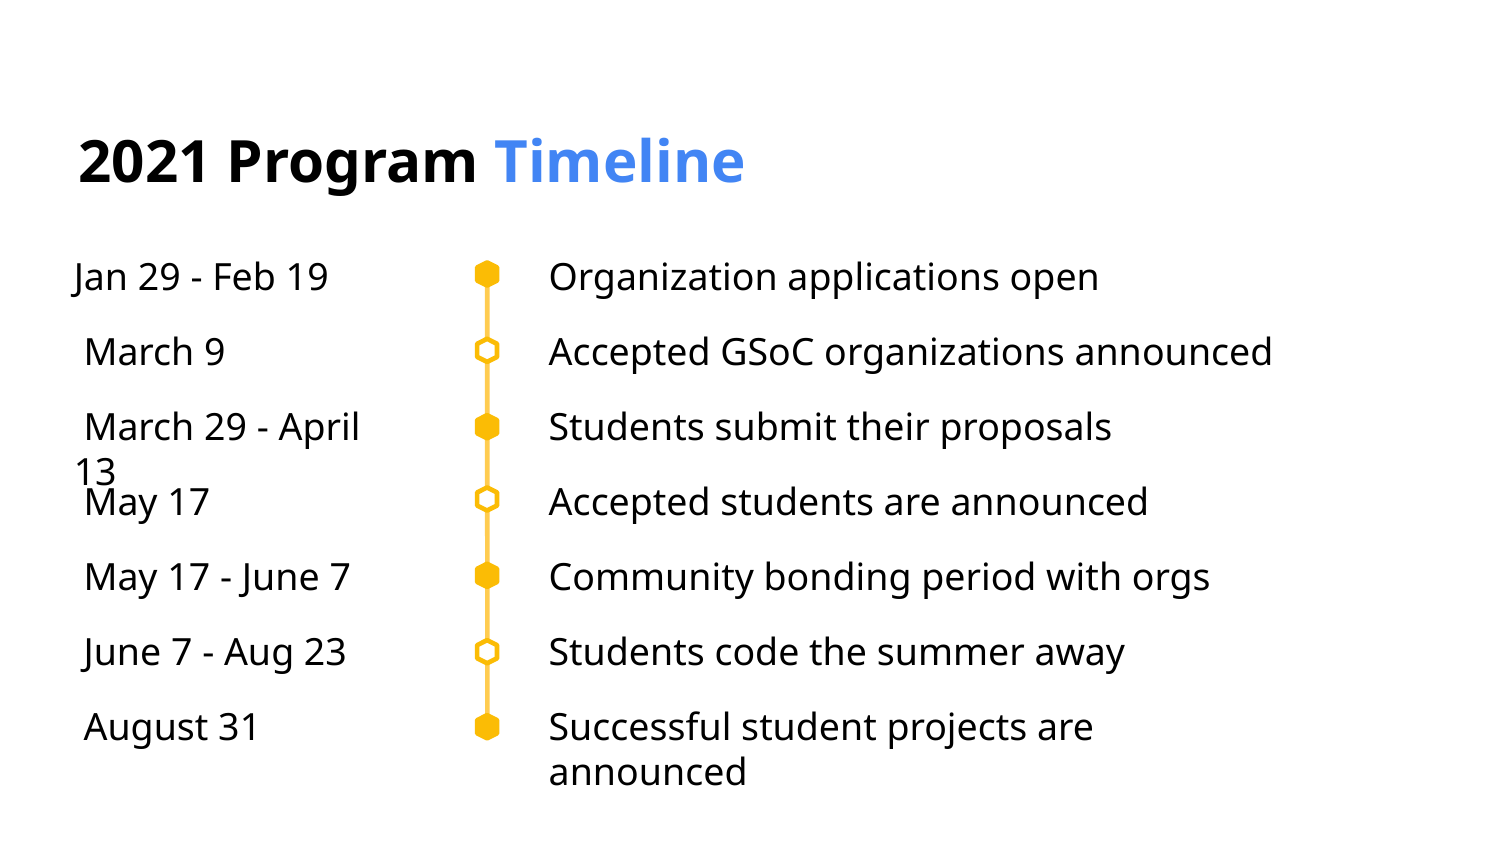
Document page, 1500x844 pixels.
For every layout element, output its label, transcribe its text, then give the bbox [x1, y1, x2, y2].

text_box June 7 - Aug 23 [58, 613, 413, 688]
text_box [477, 415, 498, 439]
text_box [477, 338, 498, 362]
text_box [477, 715, 498, 739]
text_box August 31 [58, 688, 413, 764]
title 2021 Program Timeline [63, 91, 935, 216]
text_box Organization applications open [533, 238, 1311, 313]
text_box March 9 [58, 313, 413, 388]
text_box [477, 487, 498, 511]
text_box Accepted GSoC organizations announced [533, 313, 1311, 388]
text_box Community bonding period with orgs [533, 538, 1311, 613]
text_box [477, 563, 498, 587]
text_box May 17 [58, 463, 413, 538]
text_box Accepted students are announced [533, 463, 1311, 538]
text_box March 29 - April 13 [58, 388, 413, 463]
text_box May 17 - June 7 [58, 538, 413, 613]
text_box Students submit their proposals [533, 388, 1311, 463]
text_box [477, 640, 498, 664]
text_box [477, 262, 498, 286]
text_box Jan 29 - Feb 19 [58, 238, 441, 314]
text_box Successful student projects are announced [533, 688, 1311, 809]
text_box Students code the summer away [533, 613, 1311, 688]
